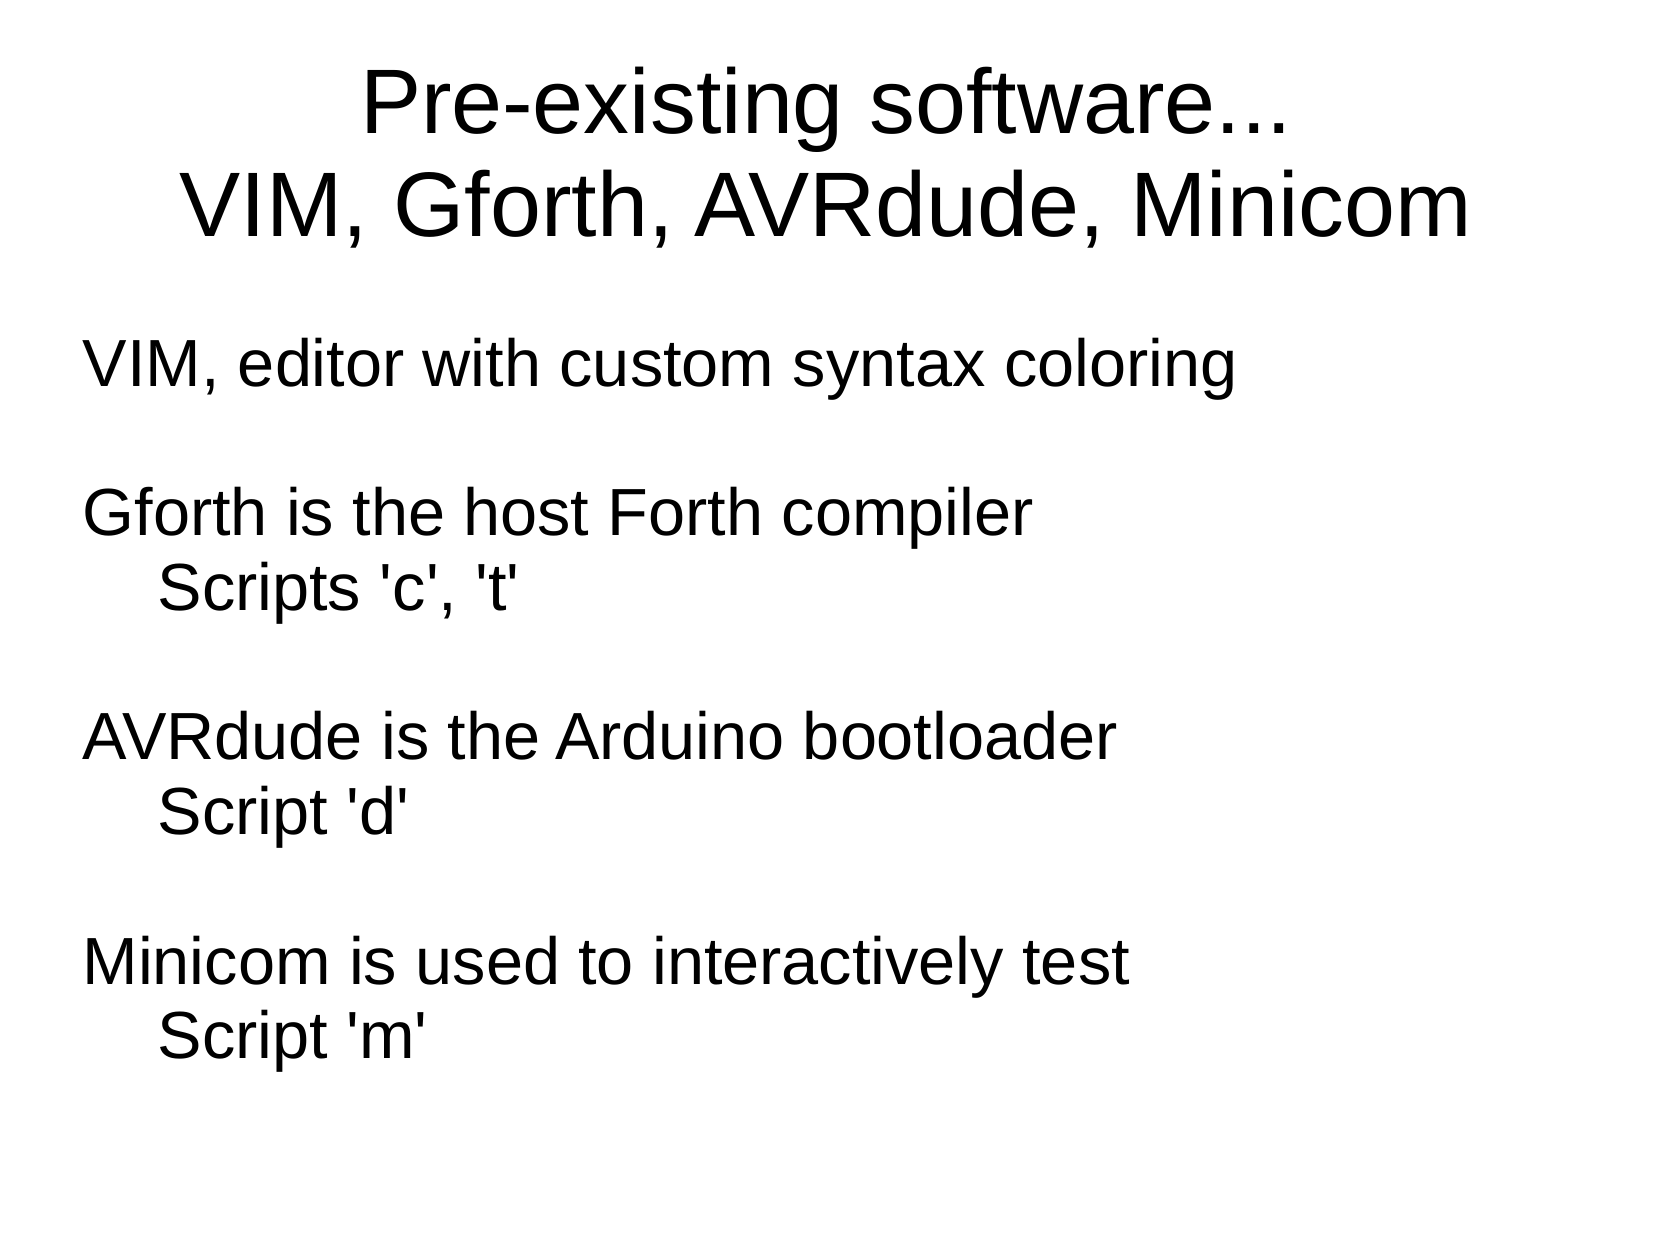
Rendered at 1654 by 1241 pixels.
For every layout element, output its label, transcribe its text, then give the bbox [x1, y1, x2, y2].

subtitle VIM, editor with custom syntax coloring Gforth is the host Forth compiler Scripts 'c', 't' AVRdude is the Arduino bootloader Script 'd' Minicom is used to interactively test Script 'm' [82, 297, 1571, 1102]
title Pre-existing software... VIM, Gforth, AVRdude, Minicom [82, 49, 1571, 257]
